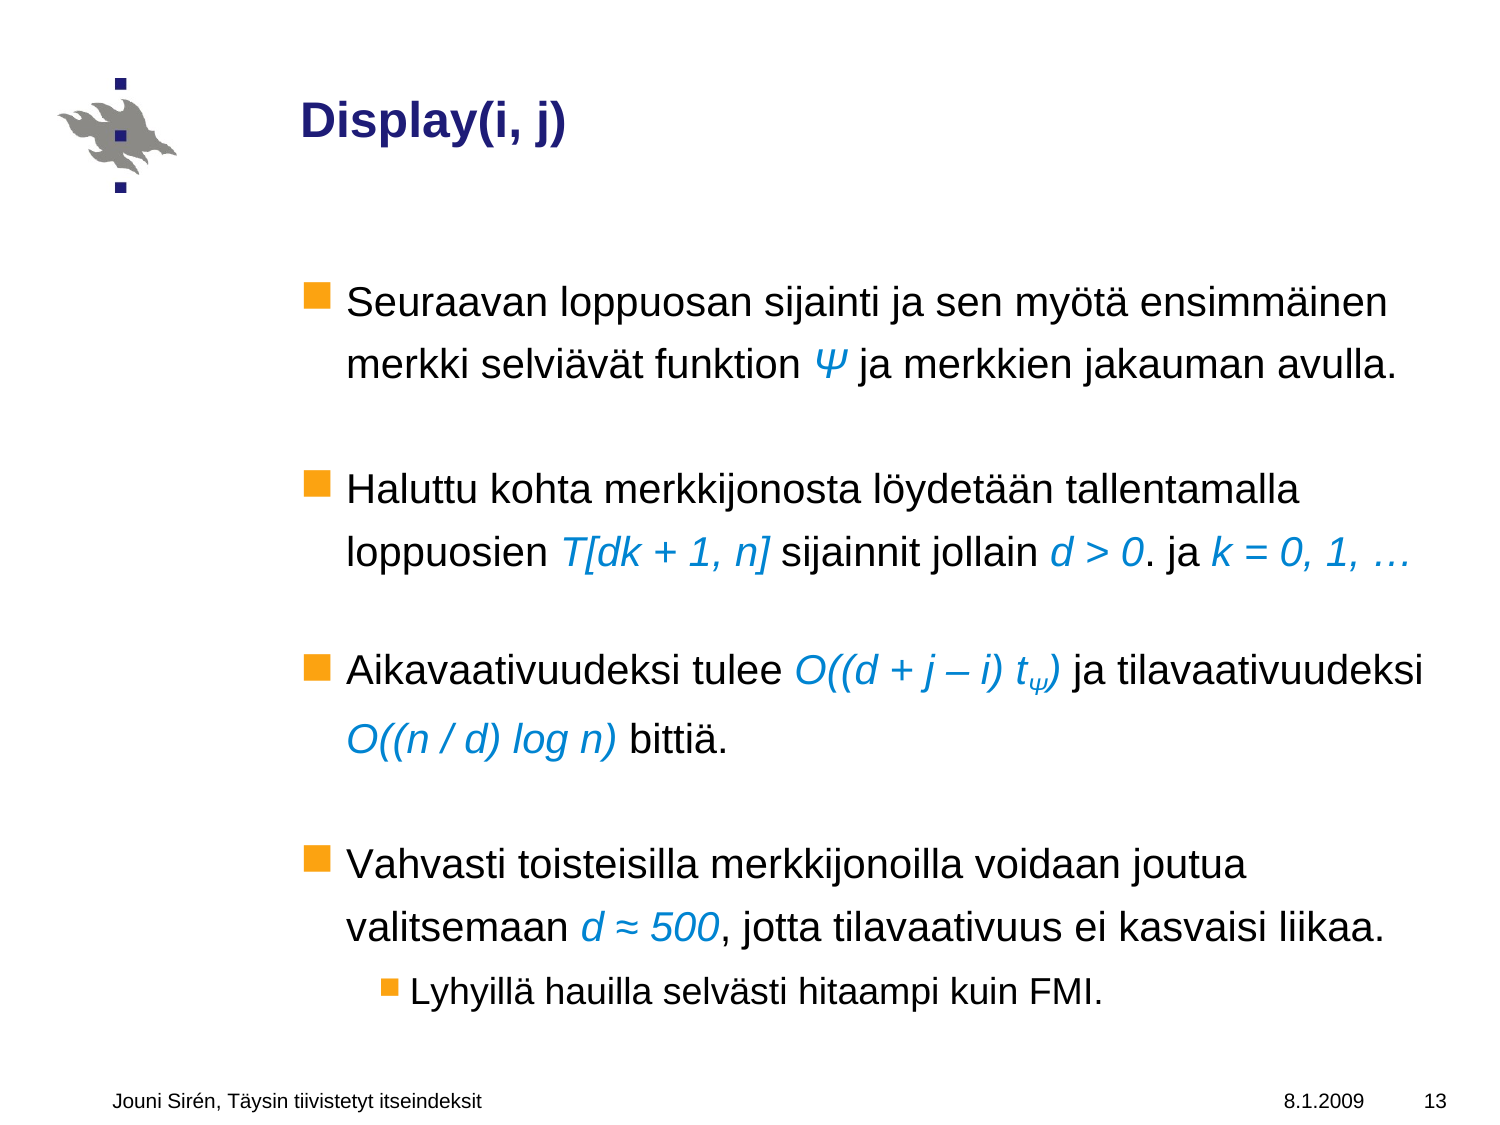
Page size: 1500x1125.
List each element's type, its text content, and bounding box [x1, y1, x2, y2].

title Display(i, j) [299, 32, 1450, 201]
list Seuraavan loppuosan sijainti ja sen myötä ensimmäinen merkki selviävät funktion Ψ ja merkkien jakauman avulla. Haluttu kohta merkkijonosta löydetään tallentamalla loppuosien T[dk + 1, n] sijainnit jollain d > 0. ja k = 0, 1, … Aikavaativuudeksi tulee O((d + j – i) tΨ) ja tilavaativuudeksi O((n / d) log n) bittiä. Vahvasti toisteisilla merkkijonoilla voidaan joutua valitsemaan d ≈ 500, jotta tilavaativuus ei kasvaisi liikaa. Lyhyillä hauilla selvästi hitaampi kuin FMI. [299, 262, 1450, 1061]
picture [57, 78, 177, 193]
